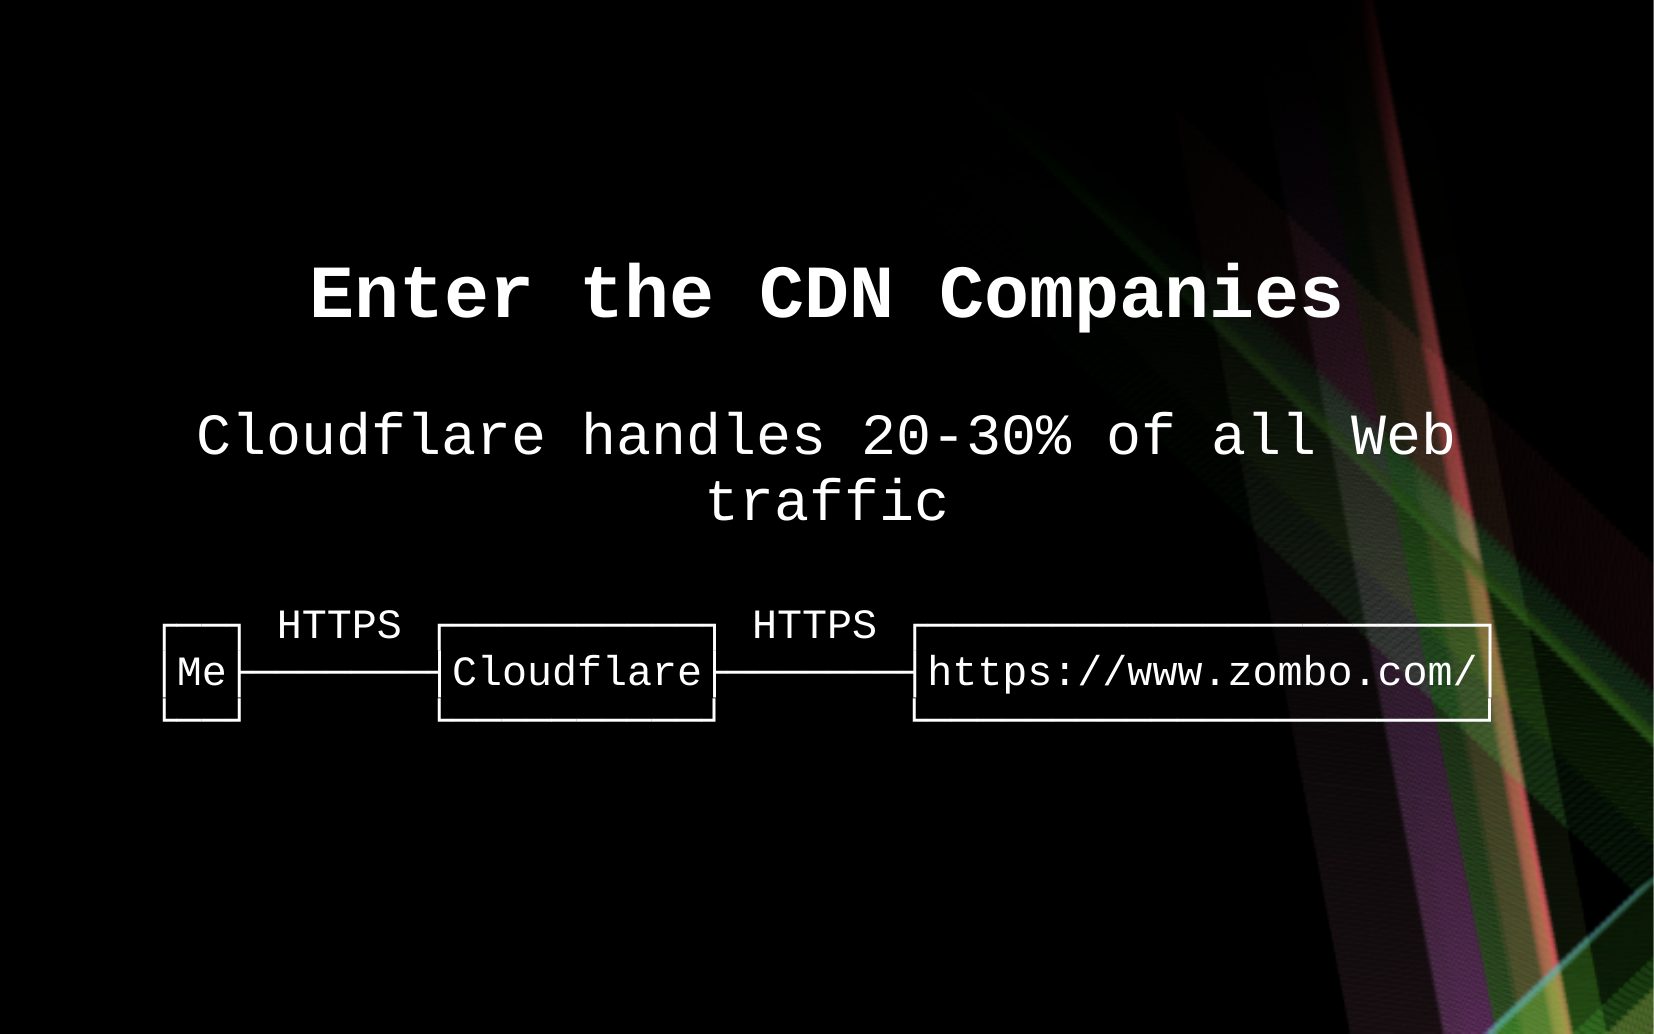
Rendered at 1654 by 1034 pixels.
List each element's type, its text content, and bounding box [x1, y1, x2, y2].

subtitle Enter the CDN Companies Cloudflare handles 20-30% of all Web traffic ┌──┐ HTTPS ┌──────────┐ HTTPS ┌──────────────────────┐ │Me├───────┤Cloudflare├───────┤https://www.zombo.com/│ └──┘ └──────────┘ └──────────────────────┘ [82, 100, 1571, 901]
picture [0, 0, 1654, 1034]
